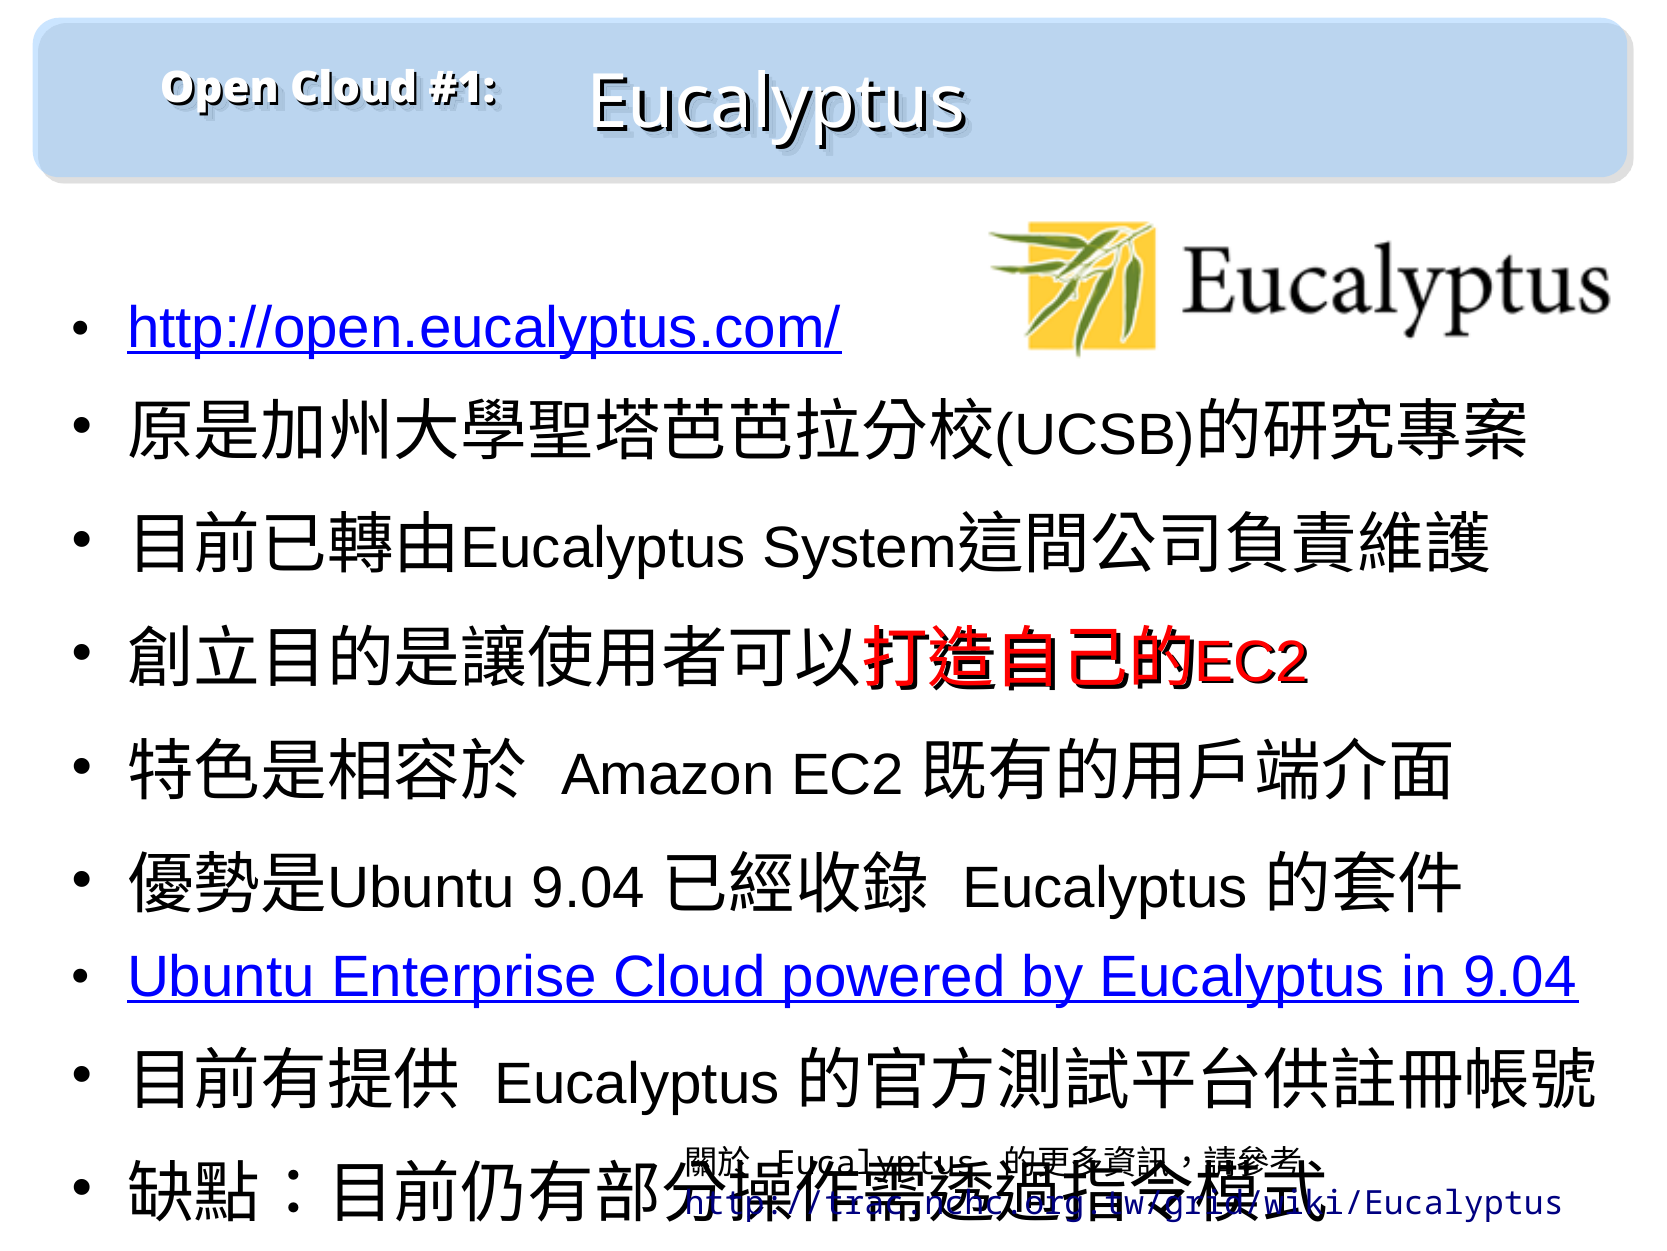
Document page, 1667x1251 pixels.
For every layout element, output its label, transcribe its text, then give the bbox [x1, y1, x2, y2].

text_box Open Cloud #1: Eucalyptus [32, 17, 1628, 178]
list http://open.eucalyptus.com/ 原是加州大學聖塔芭芭拉分校(UCSB)的研究專案 目前已轉由Eucalyptus System這間公司負責維護 創立目的是讓使用者可以打造自己的EC2 特色是相容於 Amazon EC2 既有的用戶端介面 優勢是Ubuntu 9.04 已經收錄 Eucalyptus 的套件 Ubuntu Enterprise Cloud powered by Eucalyptus in 9.04 目前有提供 Eucalyptus 的官方測試平台供註冊帳號 缺點：目前仍有部分操作需透過指令模式 [70, 295, 1636, 1119]
text_box 關於 Eucalyptus 的更多資訊，請參考 http://trac.nchc.org.tw/grid/wiki/Eucalyptus [664, 1127, 1642, 1235]
picture [987, 220, 1613, 295]
